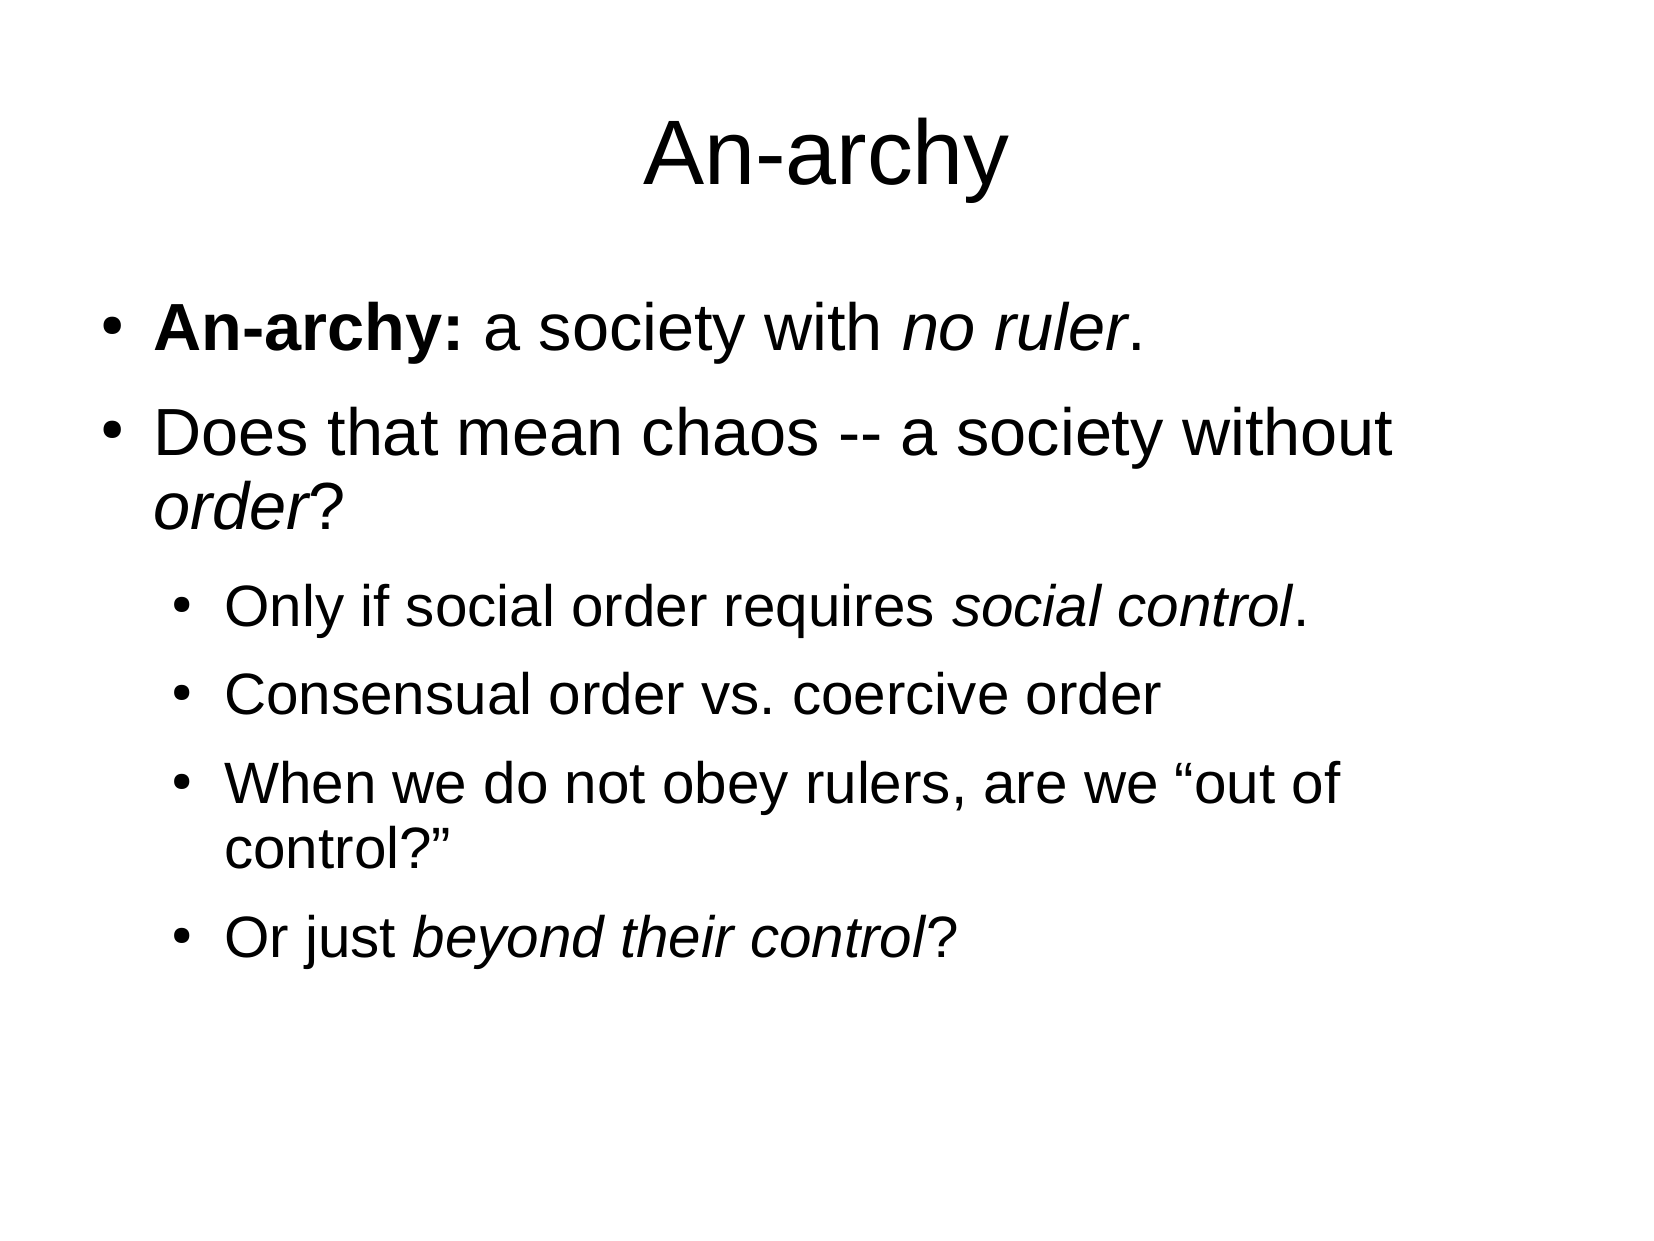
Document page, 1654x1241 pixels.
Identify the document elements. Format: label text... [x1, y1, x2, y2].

title An-archy [82, 56, 1571, 250]
list An-archy: a society with no ruler. Does that mean chaos -- a society without order? Only if social order requires social control. Consensual order vs. coercive order When we do not obey rulers, are we “out of control?” Or just beyond their control? [82, 290, 1571, 1094]
